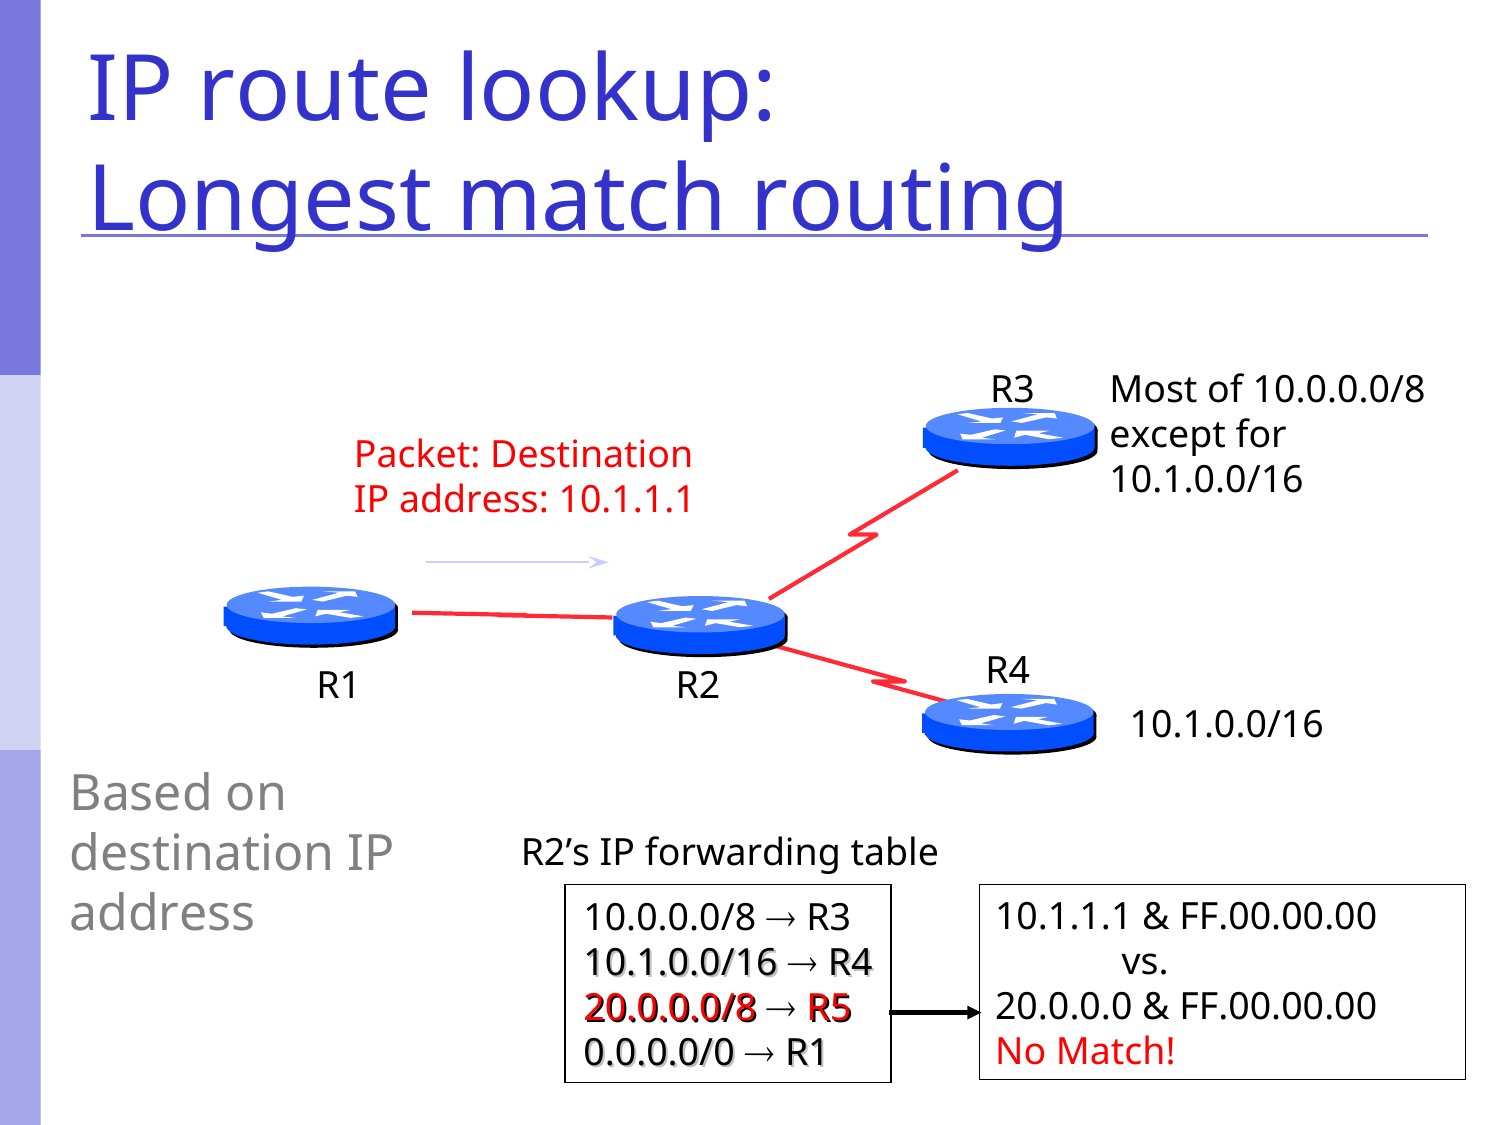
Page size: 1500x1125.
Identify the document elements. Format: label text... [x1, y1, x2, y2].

text_box Based on destination IP address [51, 751, 475, 950]
text_box [223, 586, 399, 648]
text_box Most of 10.0.0.0/8 except for 10.1.0.0/16 [1093, 357, 1497, 509]
text_box 10.0.0.0/8  R3 10.1.0.0/16  R4 20.0.0.0/8  R5 0.0.0.0/0  R1 [564, 884, 892, 1083]
text_box [613, 596, 788, 656]
text_box 10.1.1.1 & FF.00.00.00 vs. 20.0.0.0 & FF.00.00.00 No Match! [979, 884, 1466, 1080]
text_box [922, 407, 1093, 470]
text_box R3 [974, 357, 1051, 409]
text_box R2 [659, 653, 737, 714]
text_box R4 [969, 638, 1046, 699]
text_box R1 [300, 653, 377, 715]
text_box Packet: Destination IP address: 10.1.1.1 [336, 421, 714, 530]
text_box [922, 695, 1097, 755]
text_box R2’s IP forwarding table [502, 818, 959, 882]
text_box 10.1.0.0/16 [1113, 692, 1340, 753]
title IP route lookup: Longest match routing [75, 22, 1394, 256]
